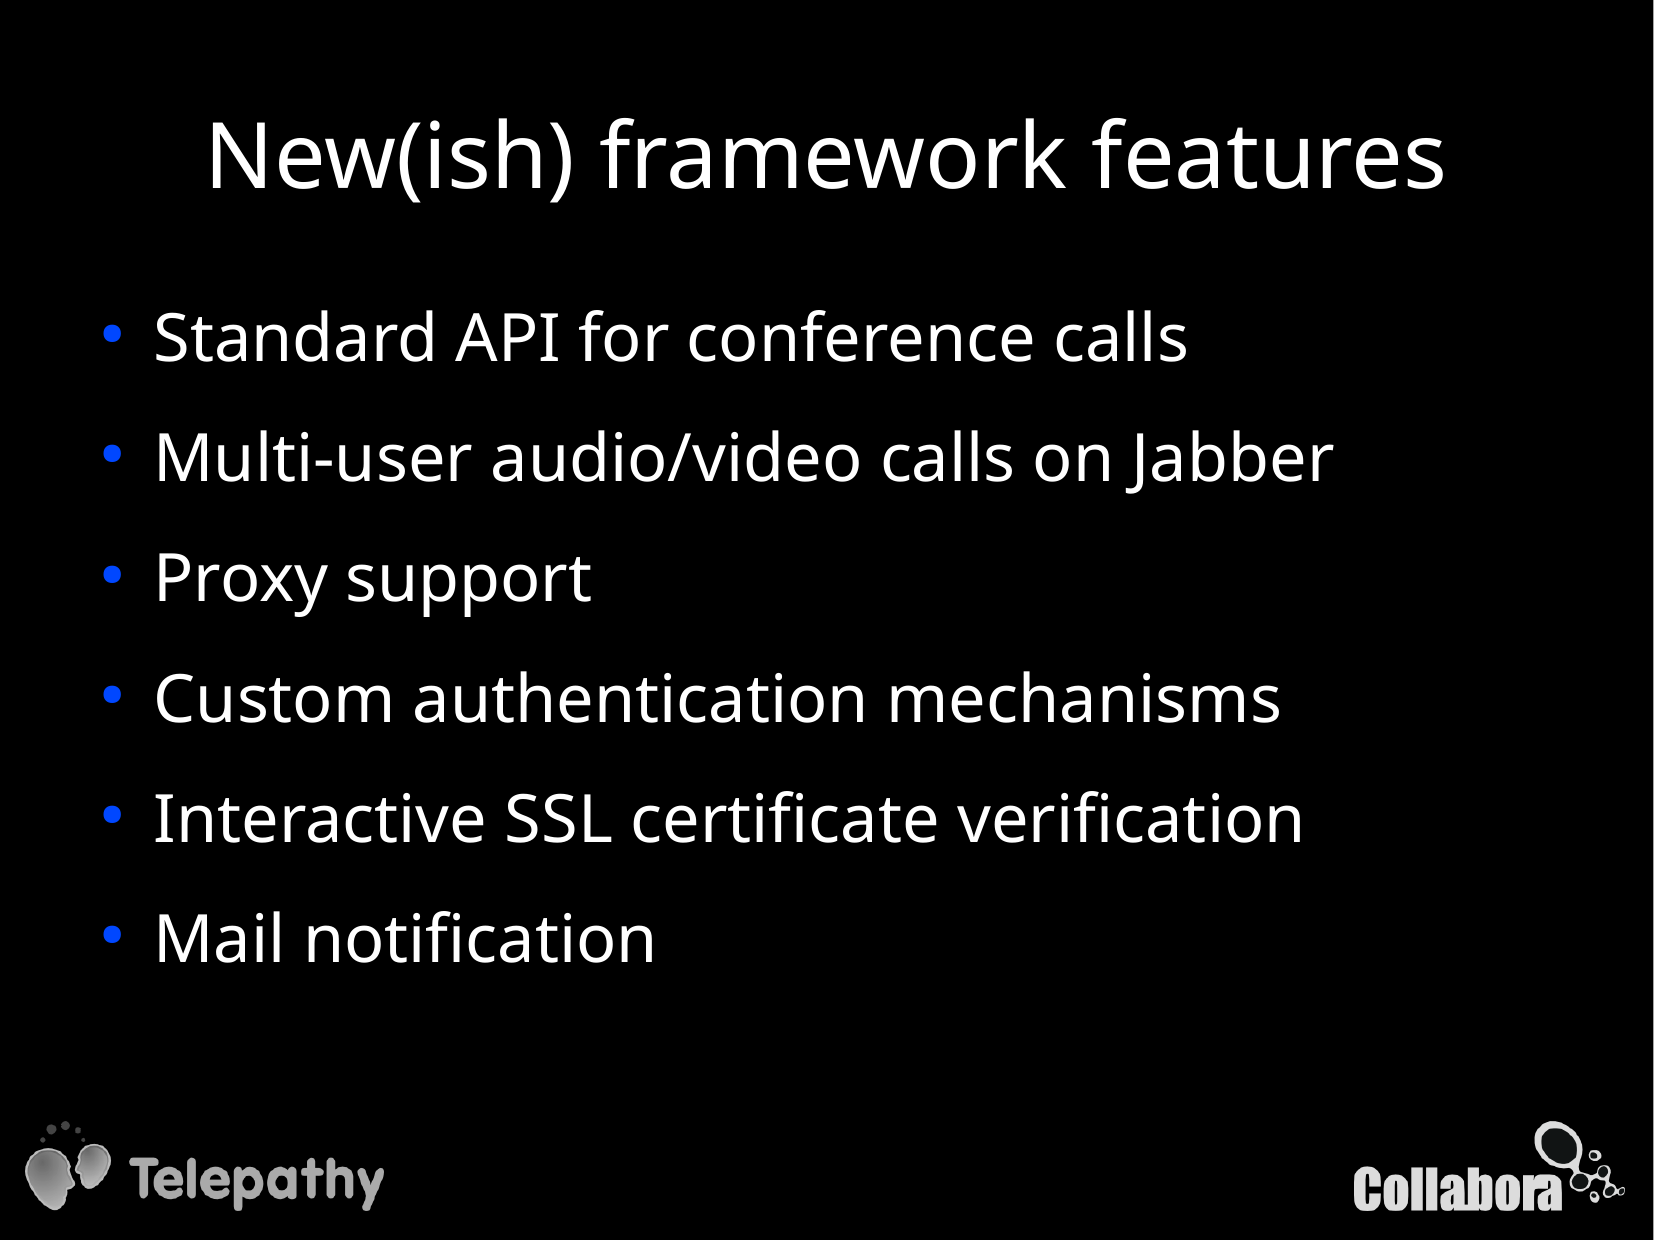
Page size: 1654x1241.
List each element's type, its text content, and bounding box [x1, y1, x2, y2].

picture [1354, 1121, 1625, 1211]
title New(ish) framework features [82, 56, 1571, 250]
list Standard API for conference calls Multi-user audio/video calls on Jabber Proxy support Custom authentication mechanisms Interactive SSL certificate verification Mail notification [82, 290, 1571, 1109]
picture [25, 1121, 384, 1211]
